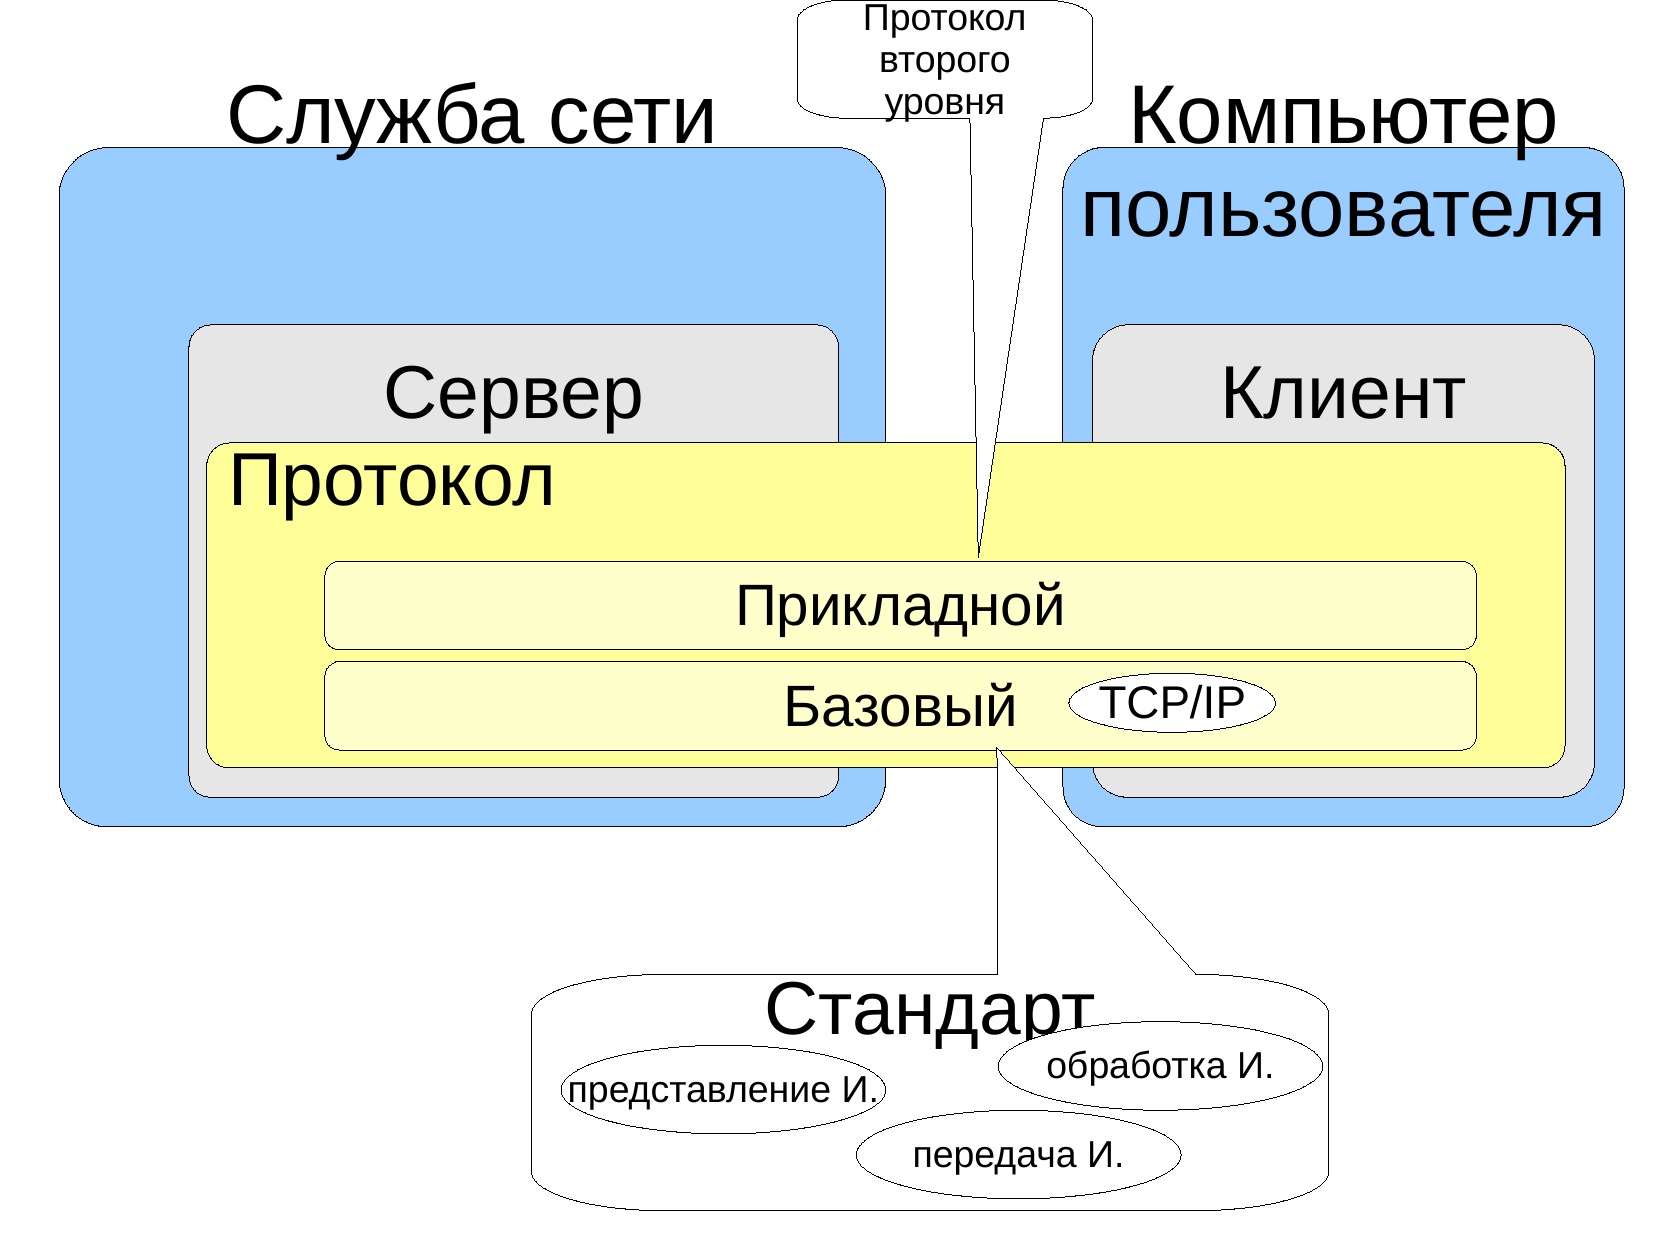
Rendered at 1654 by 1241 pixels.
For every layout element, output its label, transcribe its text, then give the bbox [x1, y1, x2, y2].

text_box Протокол [206, 442, 1566, 768]
text_box TCP/IP [1068, 673, 1276, 733]
text_box Компьютер пользователя [1062, 147, 1625, 827]
text_box обработка И. [998, 1021, 1323, 1111]
text_box Сервер [188, 324, 839, 798]
text_box Клиент [1092, 324, 1595, 798]
text_box передача И. [856, 1110, 1182, 1199]
text_box представление И. [561, 1045, 886, 1134]
text_box Служба сети [59, 147, 886, 827]
text_box Стандарт [531, 747, 1329, 1211]
text_box Протокол второго уровня [797, 0, 1093, 558]
text_box Прикладной [324, 561, 1477, 650]
text_box Базовый [324, 661, 1477, 751]
